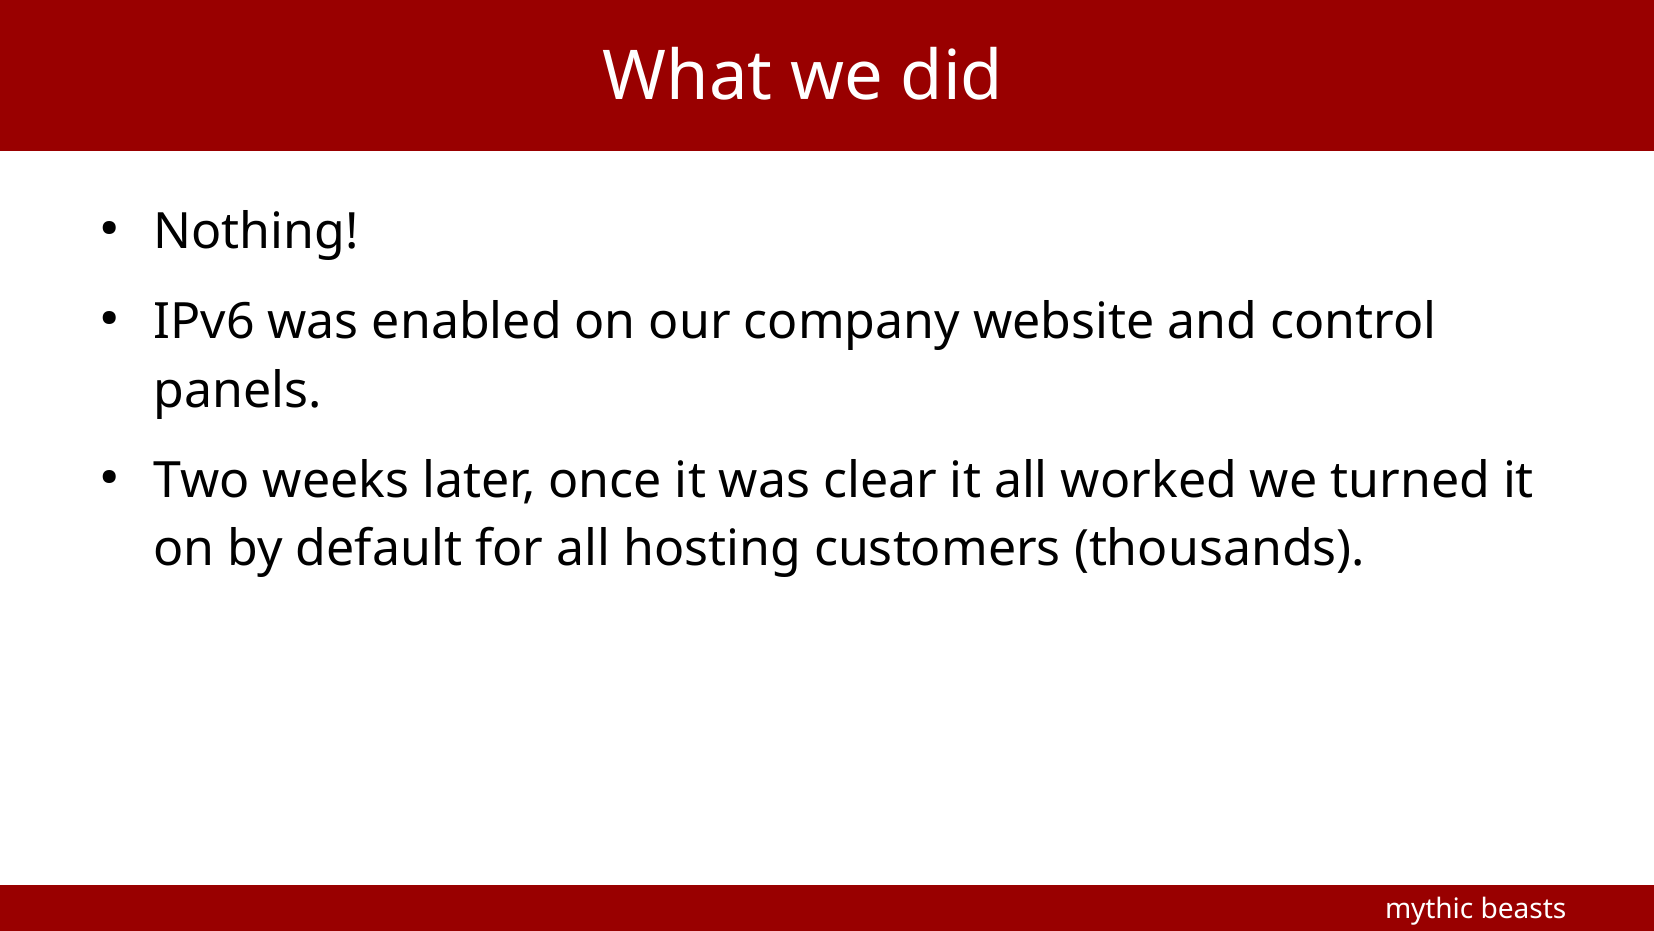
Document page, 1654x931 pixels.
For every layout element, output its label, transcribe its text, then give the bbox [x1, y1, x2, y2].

title What we did [59, 0, 1548, 151]
list Nothing! IPv6 was enabled on our company website and control panels. Two weeks later, once it was clear it all worked we turned it on by default for all hosting customers (thousands). [82, 194, 1571, 798]
